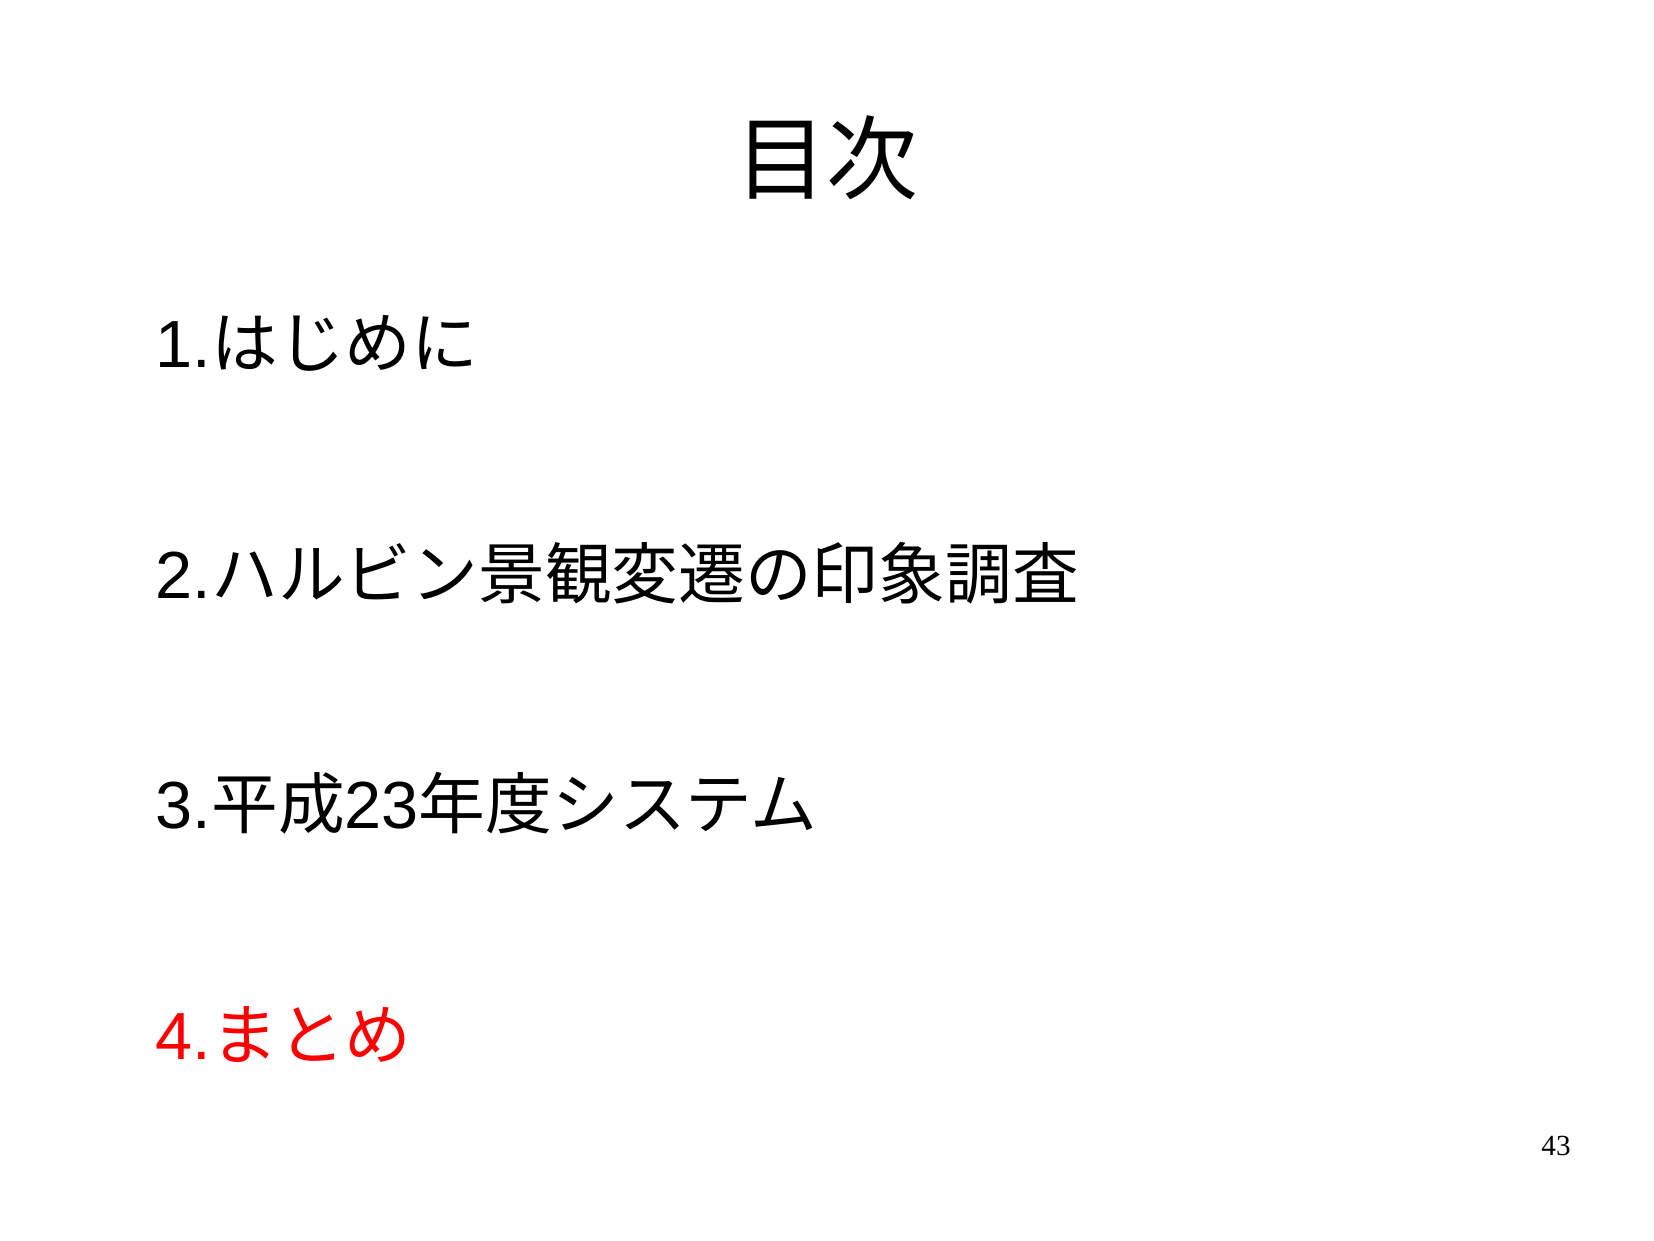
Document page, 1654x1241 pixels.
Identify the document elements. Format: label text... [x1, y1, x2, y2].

title 目次 [82, 49, 1571, 257]
list 1.はじめに 2.ハルビン景観変遷の印象調査 3.平成23年度システム 4.まとめ [82, 290, 1571, 1109]
